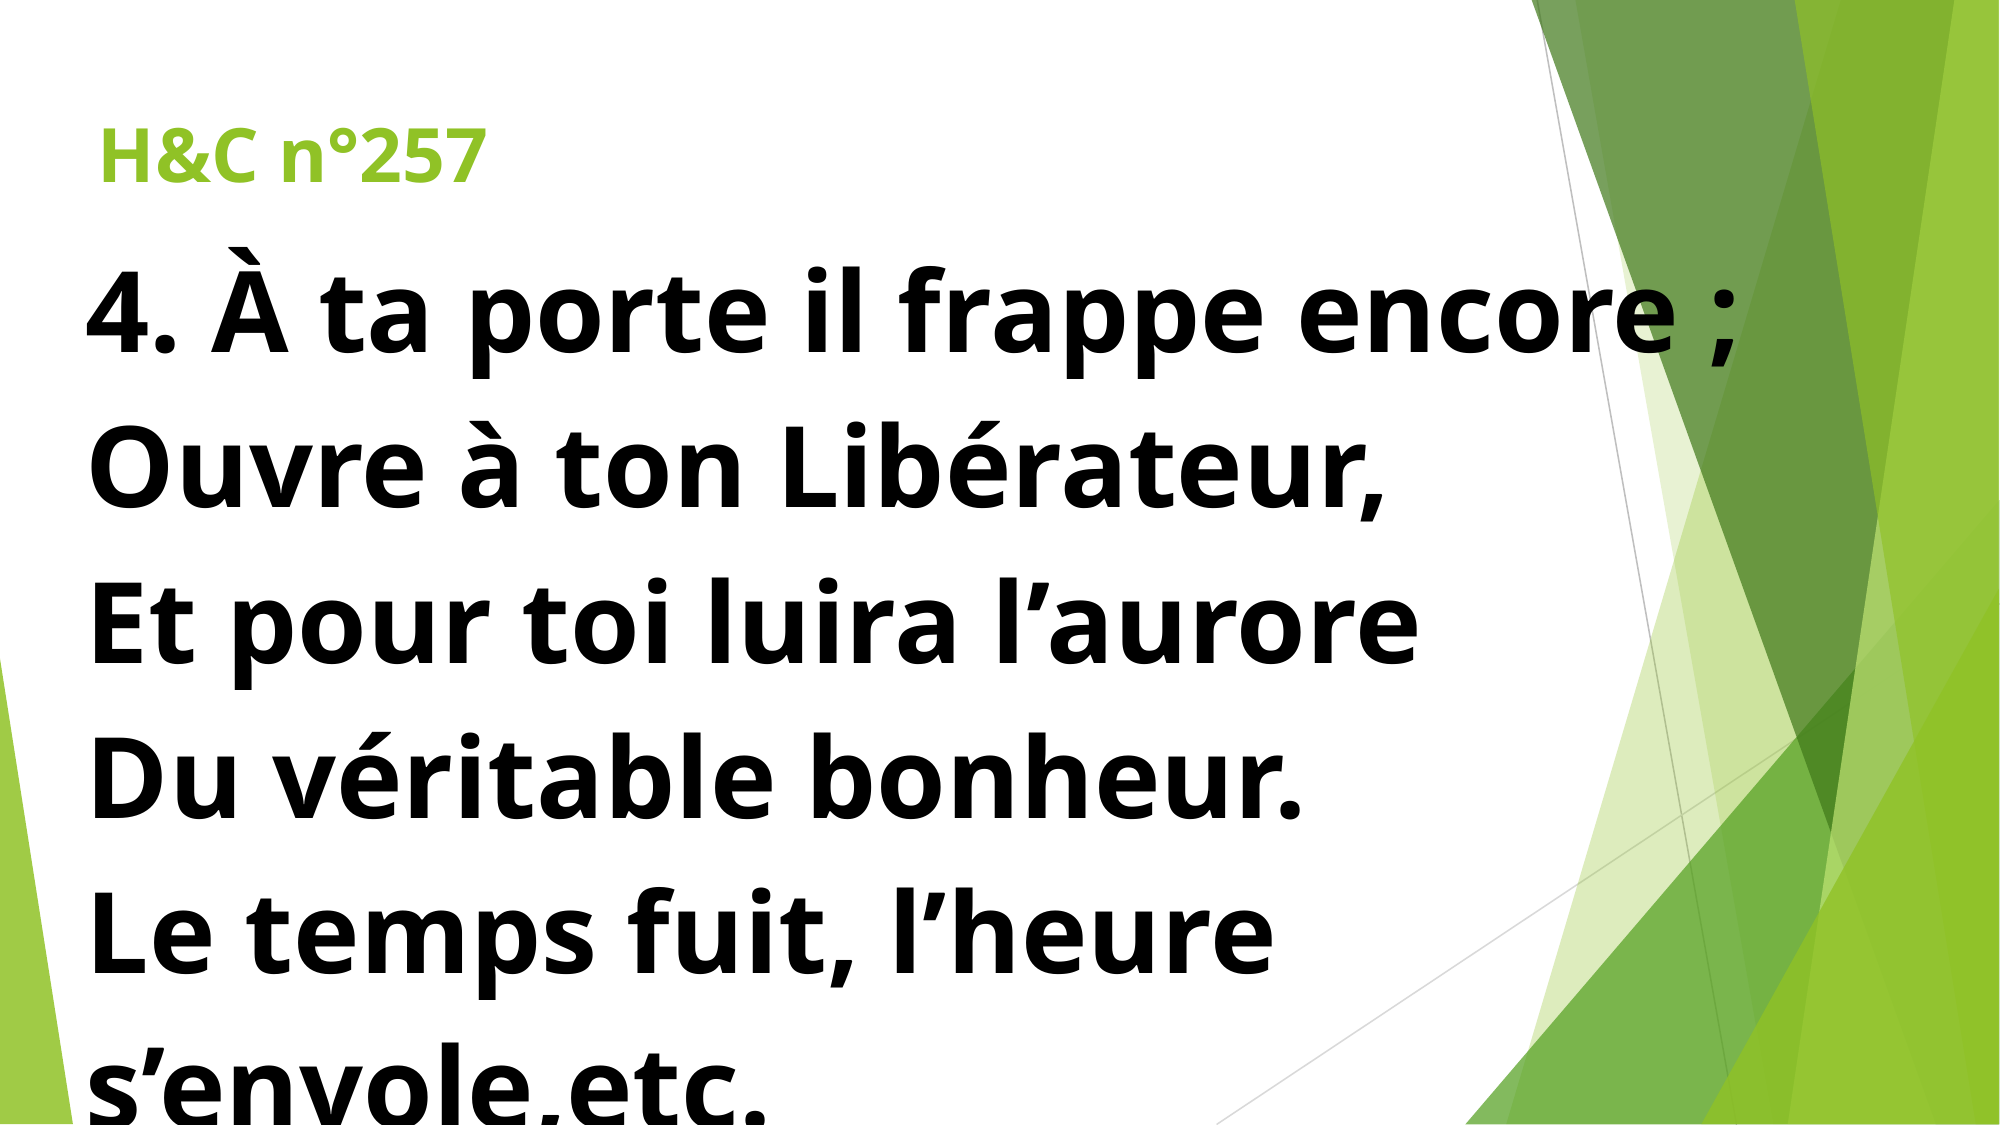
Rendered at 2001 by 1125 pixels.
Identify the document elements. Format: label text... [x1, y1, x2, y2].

text_box H&C n°257 [82, 99, 1522, 212]
text_box 4. À ta porte il frappe encore ; Ouvre à ton Libérateur, Et pour toi luira l’aurore Du véritable bonheur. Le temps fuit, l’heure s’envole,etc. [70, 212, 2001, 1074]
